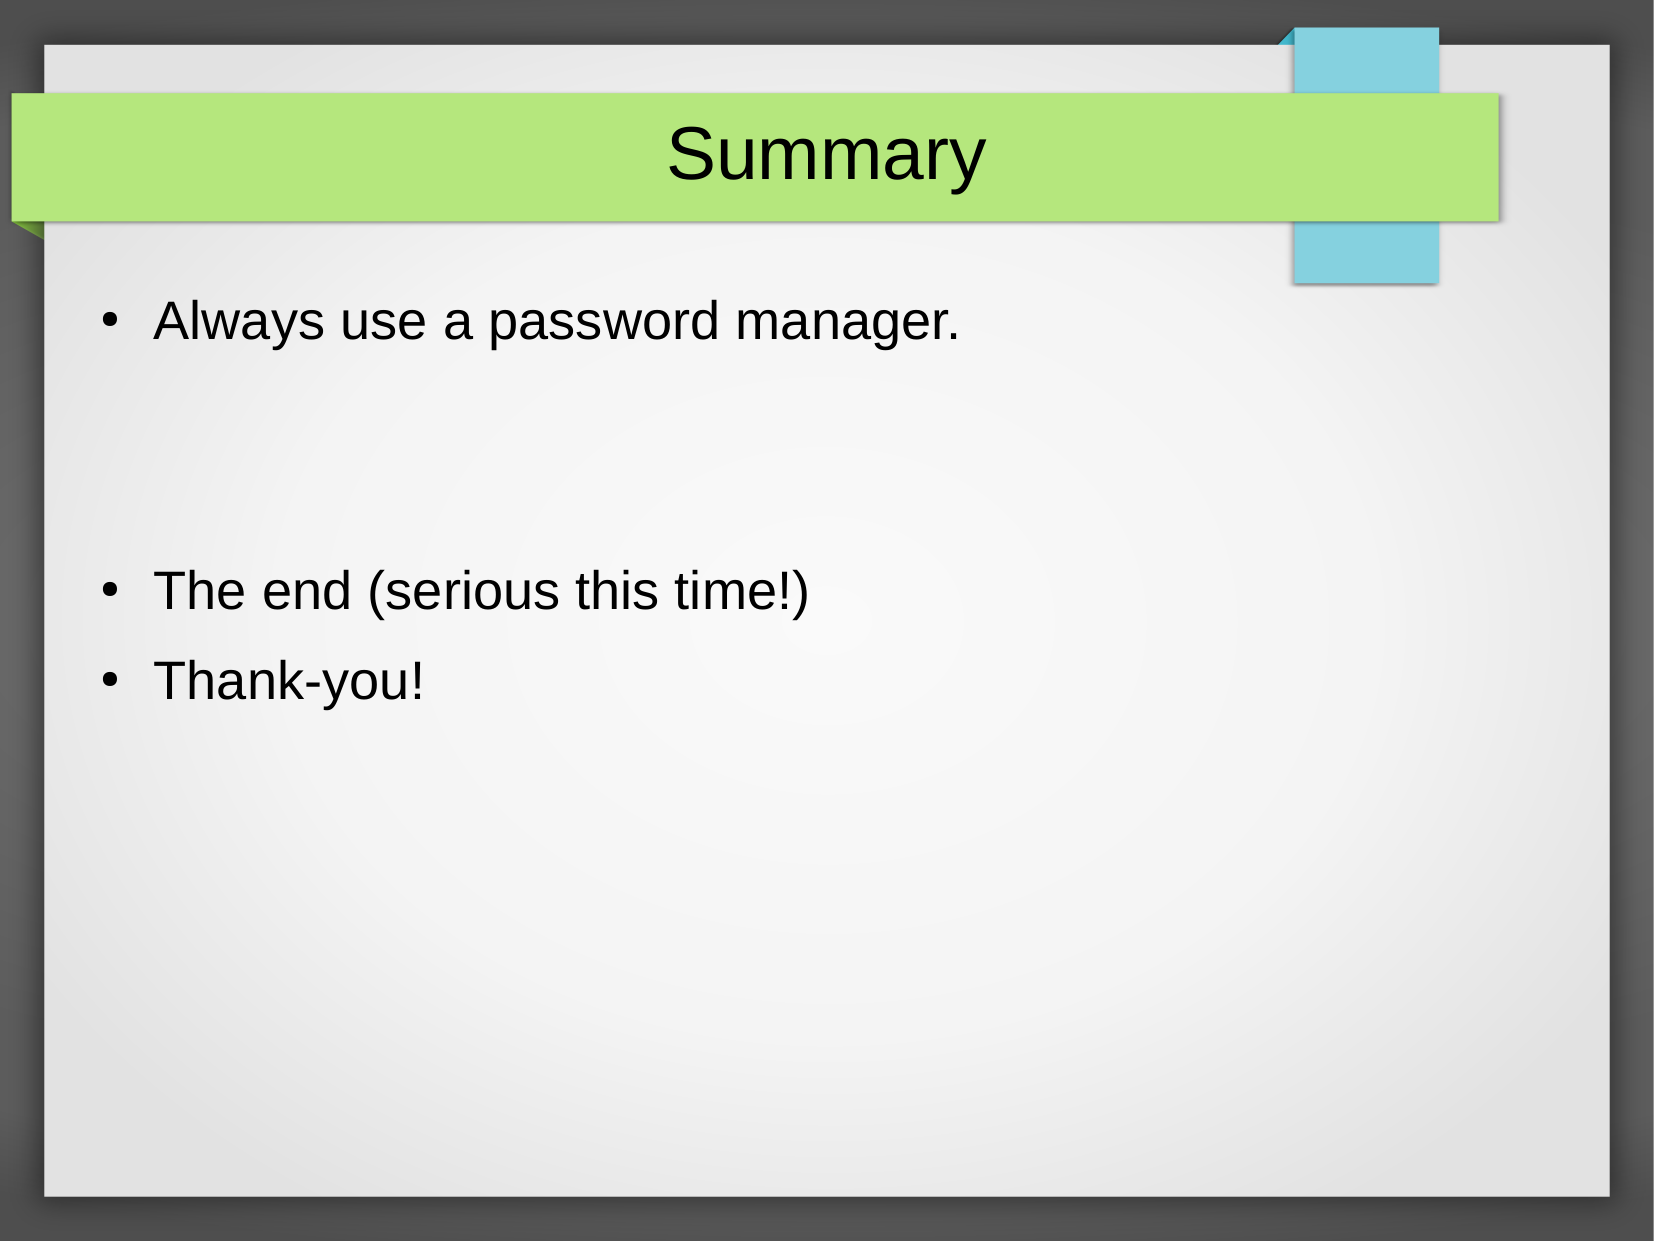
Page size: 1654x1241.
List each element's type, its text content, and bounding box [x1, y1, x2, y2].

picture [0, 0, 1654, 1241]
title Summary [165, 94, 1489, 213]
list Always use a password manager. The end (serious this time!) Thank-you! [82, 290, 1571, 1010]
